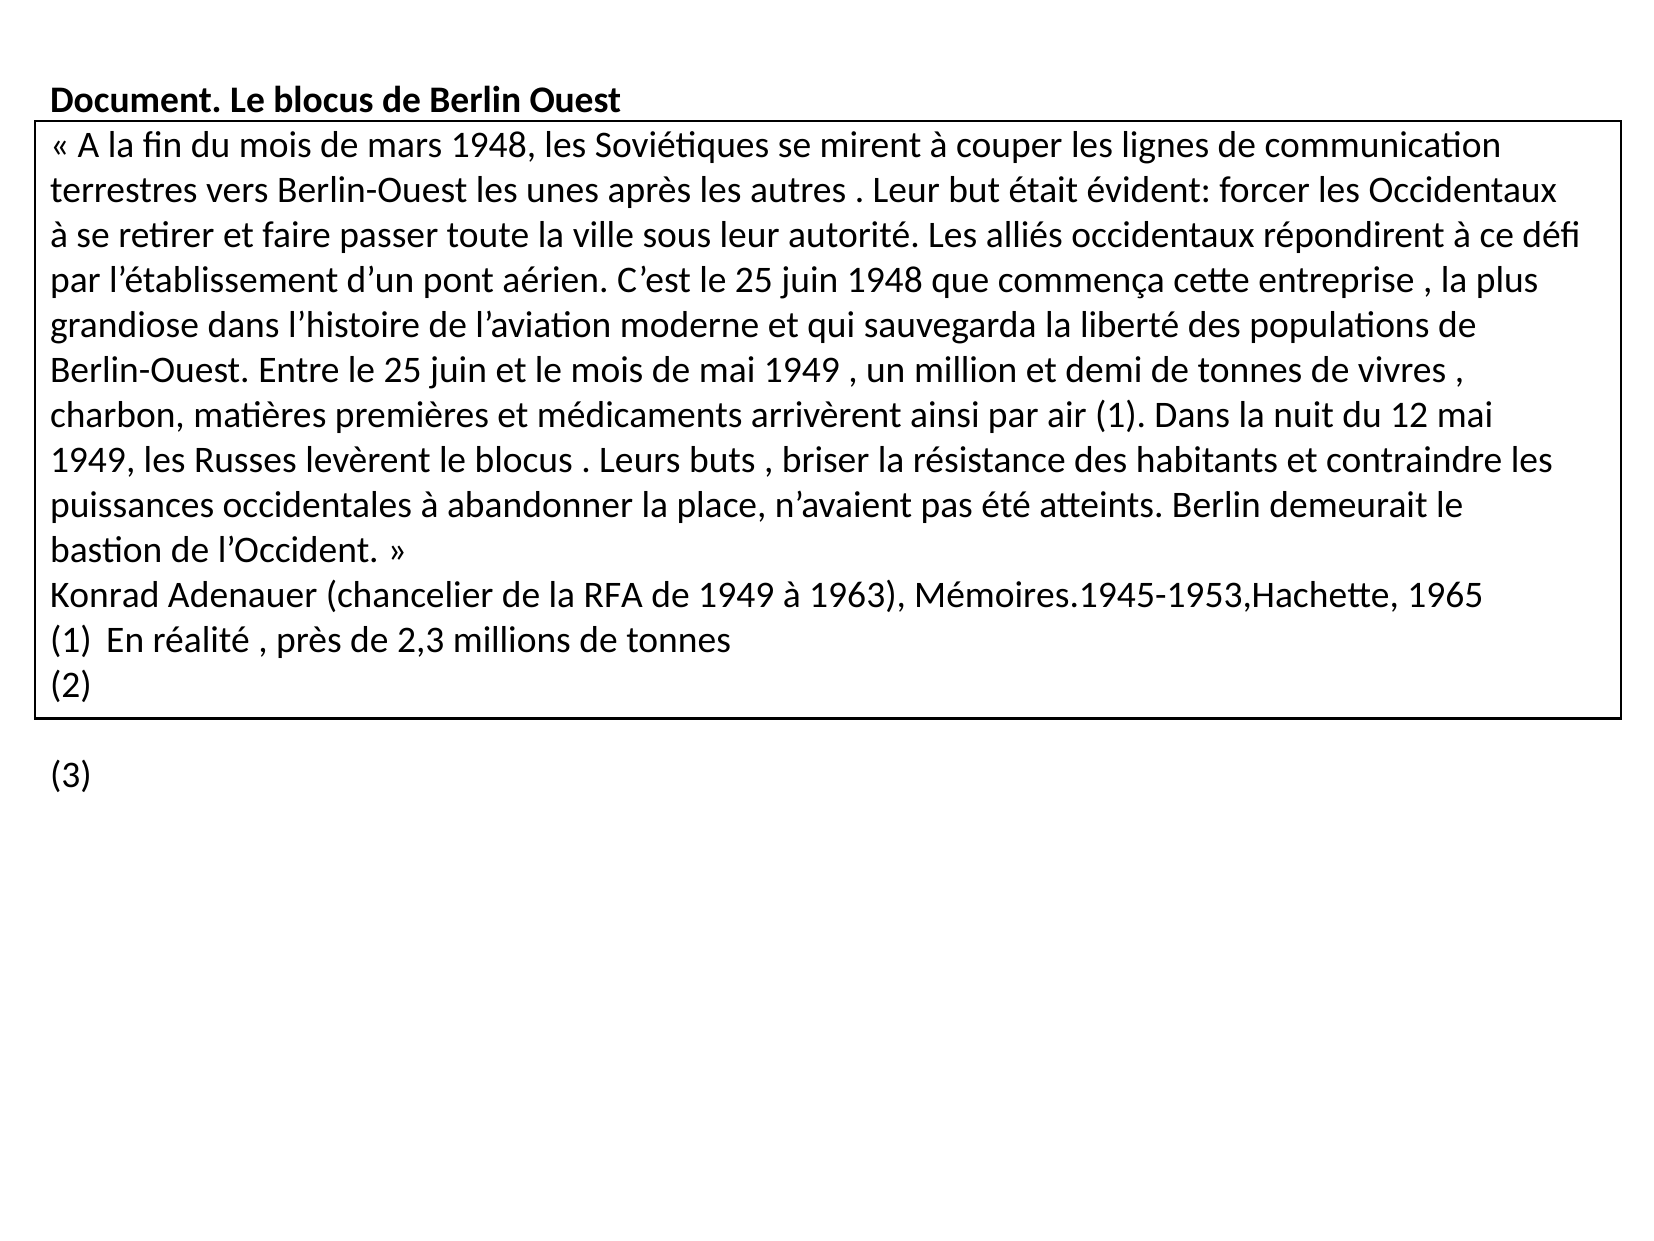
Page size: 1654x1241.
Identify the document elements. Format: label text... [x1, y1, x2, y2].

text_box Document. Le blocus de Berlin Ouest « A la fin du mois de mars 1948, les Soviétiques se mirent à couper les lignes de communication terrestres vers Berlin-Ouest les unes après les autres . Leur but était évident: forcer les Occidentaux à se retirer et faire passer toute la ville sous leur autorité. Les alliés occidentaux répondirent à ce défi par l’établissement d’un pont aérien. C’est le 25 juin 1948 que commença cette entreprise , la plus grandiose dans l’histoire de l’aviation moderne et qui sauvegarda la liberté des populations de Berlin-Ouest. Entre le 25 juin et le mois de mai 1949 , un million et demi de tonnes de vivres , charbon, matières premières et médicaments arrivèrent ainsi par air (1). Dans la nuit du 12 mai 1949, les Russes levèrent le blocus . Leurs buts , briser la résistance des habitants et contraindre les puissances occidentales à abandonner la place, n’avaient pas été atteints. Berlin demeurait le bastion de l’Occident. » Konrad Adenauer (chancelier de la RFA de 1949 à 1963), Mémoires.1945-1953,Hachette, 1965 En réalité , près de 2,3 millions de tonnes [35, 67, 1599, 120]
text_box Document. Le blocus de Berlin Ouest « A la fin du mois de mars 1948, les Soviétiques se mirent à couper les lignes de communication terrestres vers Berlin-Ouest les unes après les autres . Leur but était évident: forcer les Occidentaux à se retirer et faire passer toute la ville sous leur autorité. Les alliés occidentaux répondirent à ce défi par l’établissement d’un pont aérien. C’est le 25 juin 1948 que commença cette entreprise , la plus grandiose dans l’histoire de l’aviation moderne et qui sauvegarda la liberté des populations de Berlin-Ouest. Entre le 25 juin et le mois de mai 1949 , un million et demi de tonnes de vivres , charbon, matières premières et médicaments arrivèrent ainsi par air (1). Dans la nuit du 12 mai 1949, les Russes levèrent le blocus . Leurs buts , briser la résistance des habitants et contraindre les puissances occidentales à abandonner la place, n’avaient pas été atteints. Berlin demeurait le bastion de l’Occident. » Konrad Adenauer (chancelier de la RFA de 1949 à 1963), Mémoires.1945-1953,Hachette, 1965 En réalité , près de 2,3 millions de tonnes [36, 122, 1599, 717]
text_box Document. Le blocus de Berlin Ouest « A la fin du mois de mars 1948, les Soviétiques se mirent à couper les lignes de communication terrestres vers Berlin-Ouest les unes après les autres . Leur but était évident: forcer les Occidentaux à se retirer et faire passer toute la ville sous leur autorité. Les alliés occidentaux répondirent à ce défi par l’établissement d’un pont aérien. C’est le 25 juin 1948 que commença cette entreprise , la plus grandiose dans l’histoire de l’aviation moderne et qui sauvegarda la liberté des populations de Berlin-Ouest. Entre le 25 juin et le mois de mai 1949 , un million et demi de tonnes de vivres , charbon, matières premières et médicaments arrivèrent ainsi par air (1). Dans la nuit du 12 mai 1949, les Russes levèrent le blocus . Leurs buts , briser la résistance des habitants et contraindre les puissances occidentales à abandonner la place, n’avaient pas été atteints. Berlin demeurait le bastion de l’Occident. » Konrad Adenauer (chancelier de la RFA de 1949 à 1963), Mémoires.1945-1953,Hachette, 1965 En réalité , près de 2,3 millions de tonnes [35, 720, 1599, 802]
